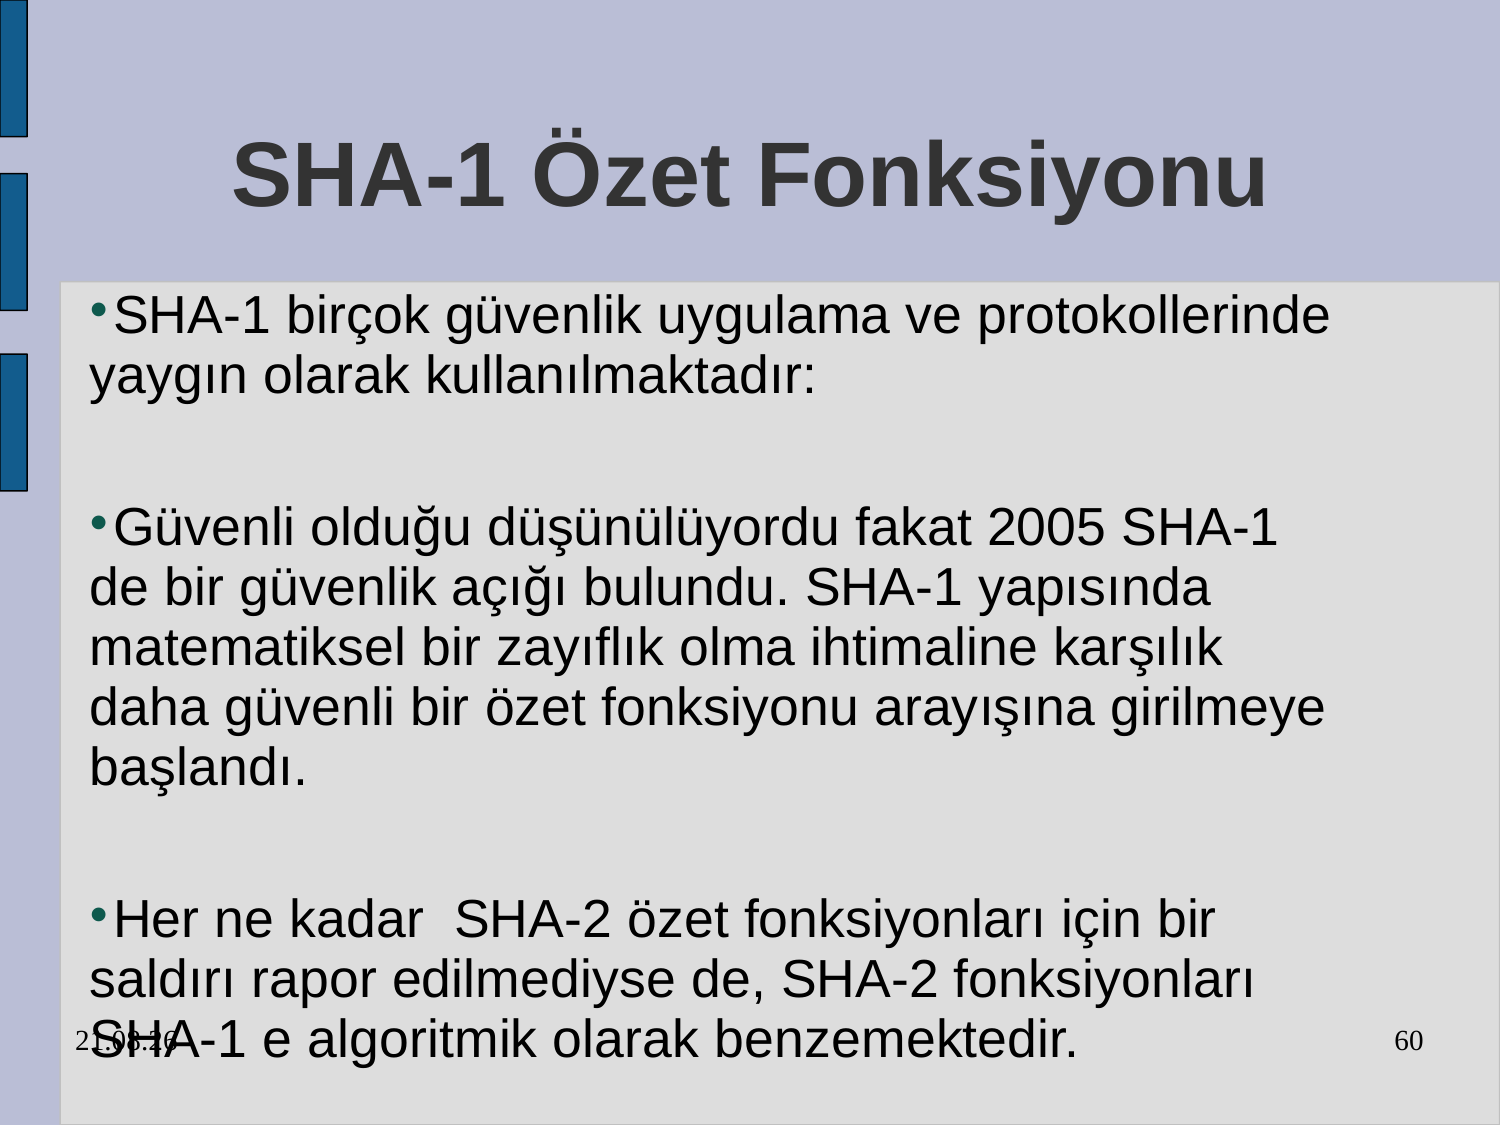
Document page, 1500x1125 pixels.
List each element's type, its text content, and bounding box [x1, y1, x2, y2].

list SHA-1 birçok güvenlik uygulama ve protokollerinde yaygın olarak kullanılmaktadır: Güvenli olduğu düşünülüyordu fakat 2005 SHA-1 de bir güvenlik açığı bulundu. SHA-1 yapısında matematiksel bir zayıflık olma ihtimaline karşılık daha güvenli bir özet fonksiyonu arayışına girilmeye başlandı. Her ne kadar SHA-2 özet fonksiyonları için bir saldırı rapor edilmediyse de, SHA-2 fonksiyonları SHA-1 e algoritmik olarak benzemektedir. [75, 273, 1351, 1125]
title SHA-1 Özet Fonksiyonu [112, 14, 1391, 236]
